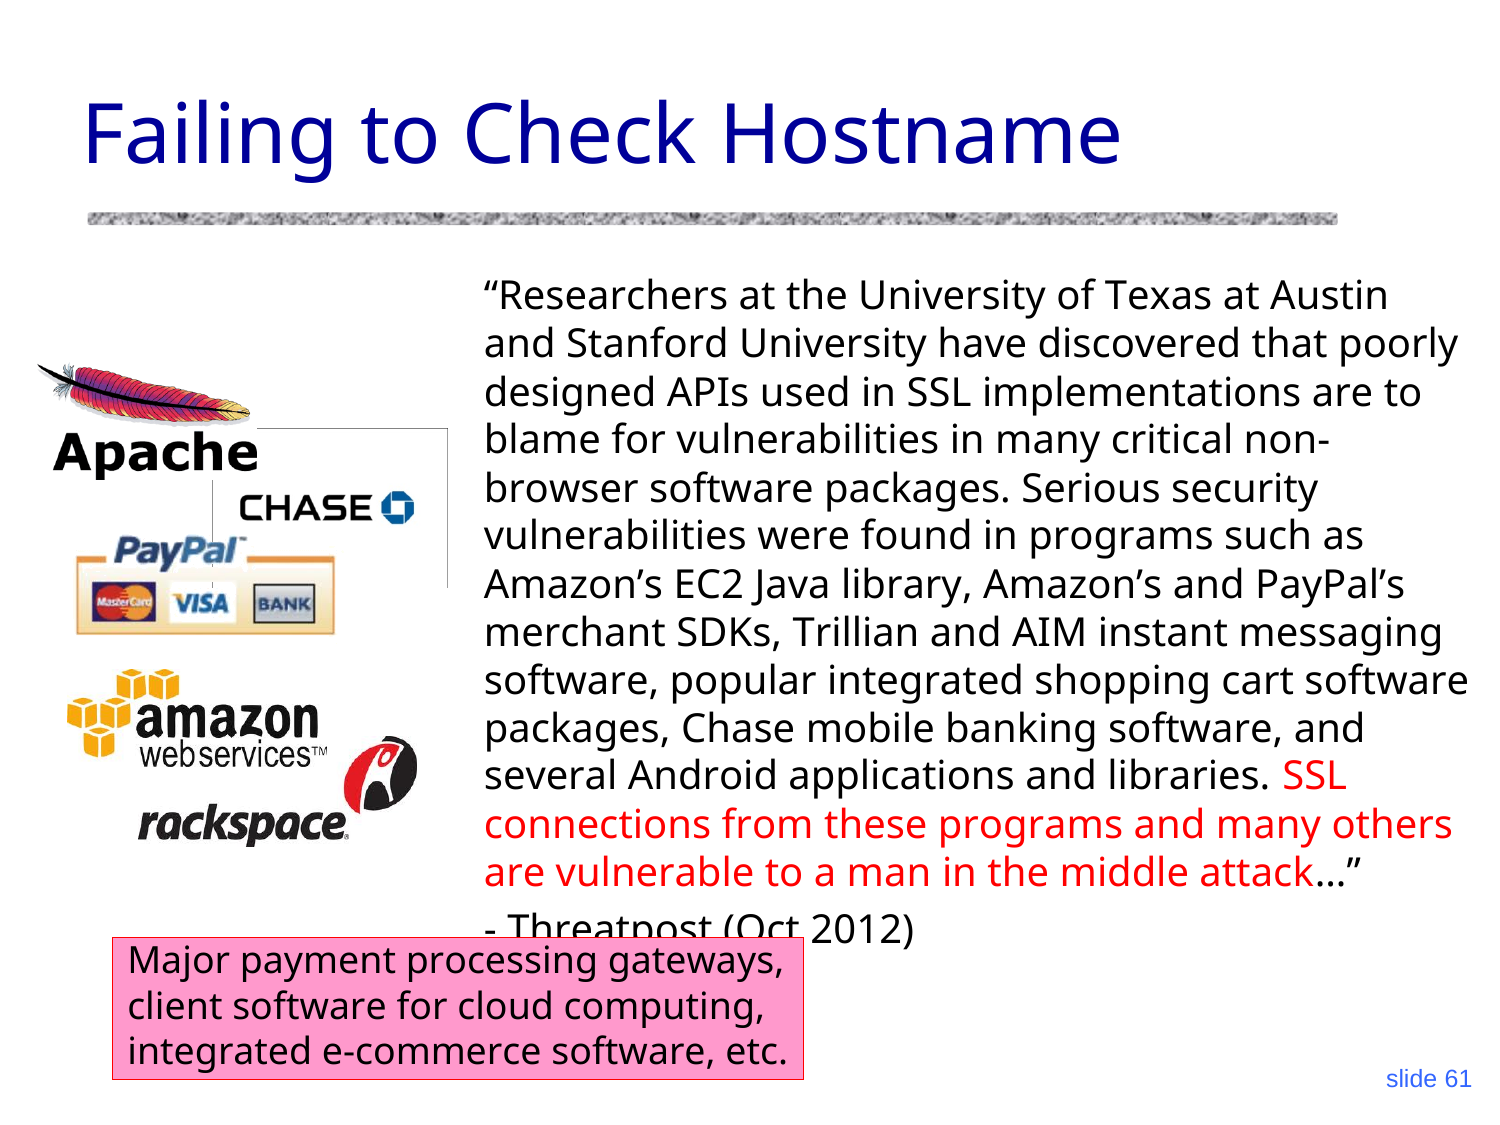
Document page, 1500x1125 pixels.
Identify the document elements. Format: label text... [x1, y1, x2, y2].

picture [87, 212, 1338, 226]
picture [67, 669, 415, 847]
text_box Major payment processing gateways, client software for cloud computing, integrated e-commerce software, etc. [112, 937, 804, 1080]
list “Researchers at the University of Texas at Austin and Stanford University have discovered that poorly designed APIs used in SSL implementations are to blame for vulnerabilities in many critical non-browser software packages. Serious security vulnerabilities were found in programs such as Amazon’s EC2 Java library, Amazon’s and PayPal’s merchant SDKs, Trillian and AIM instant messaging software, popular integrated shopping cart software packages, Chase mobile banking software, and several Android applications and libraries. SSL connections from these programs and many others are vulnerable to a man in the middle attack…” - Threatpost (Oct 2012) [415, 262, 1488, 994]
picture [37, 362, 415, 651]
title Failing to Check Hostname [66, 37, 1342, 188]
text_box slide <number> [1174, 1025, 1488, 1101]
